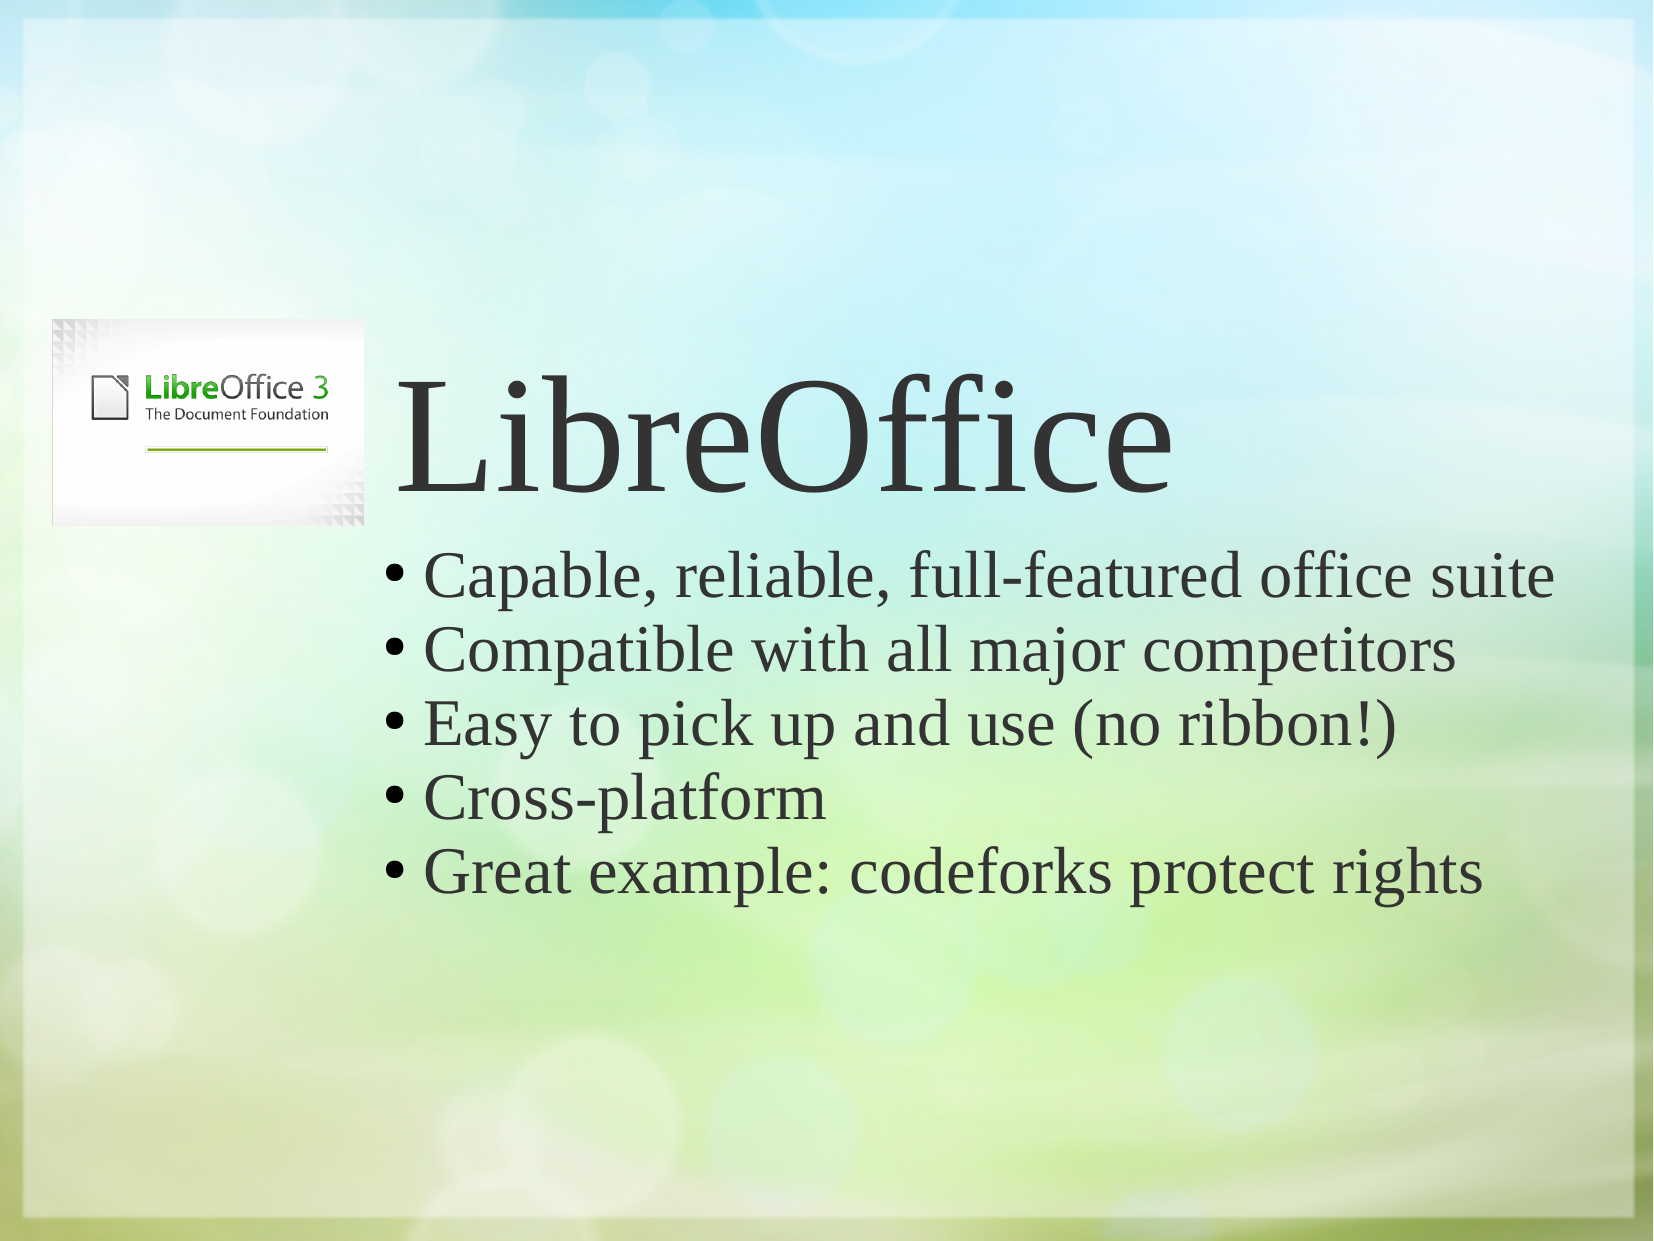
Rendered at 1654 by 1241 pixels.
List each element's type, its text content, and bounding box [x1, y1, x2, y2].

text_box Capable, reliable, full-featured office suite Compatible with all major competitors Easy to pick up and use (no ribbon!) Cross-platform Great example: codeforks protect rights [382, 537, 1606, 1196]
picture [0, 0, 1654, 1241]
subtitle LibreOffice [188, 0, 1653, 870]
